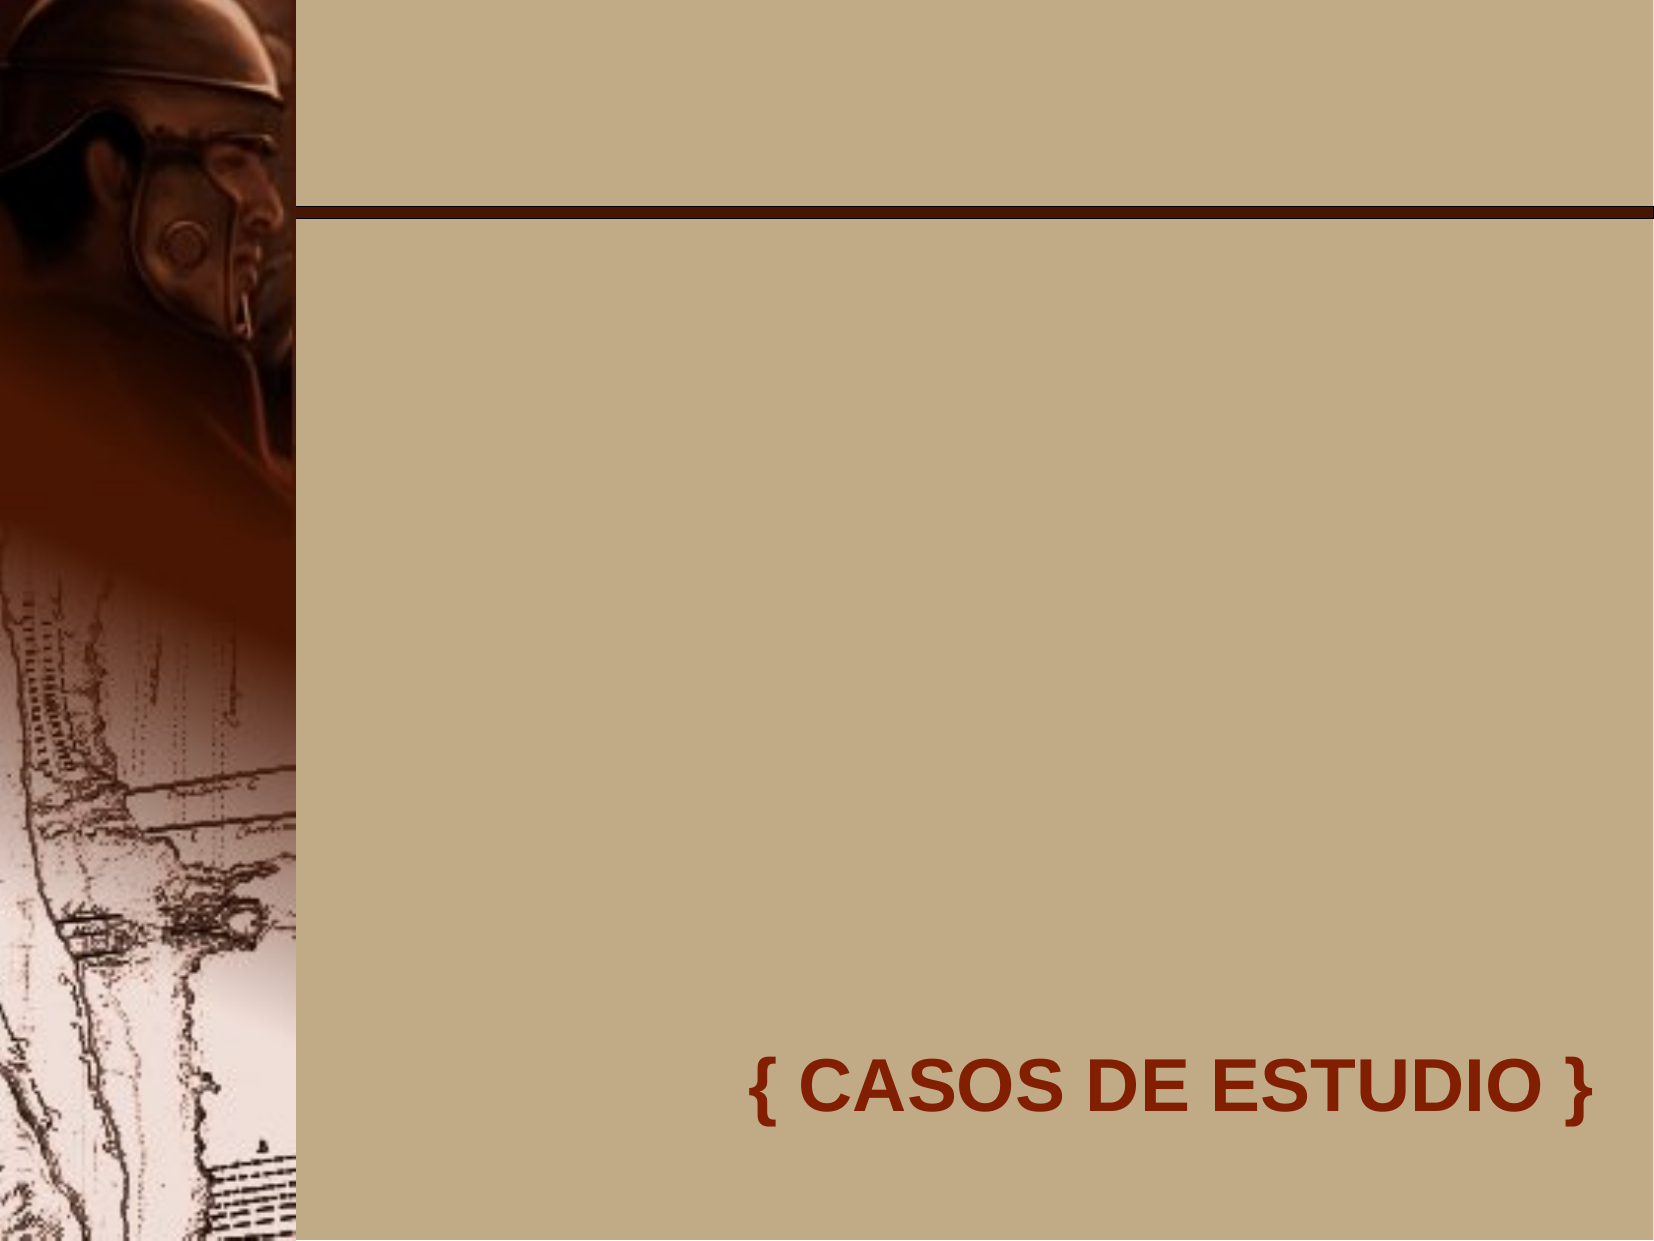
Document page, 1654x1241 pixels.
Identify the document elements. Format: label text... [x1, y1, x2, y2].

picture [0, 0, 296, 1241]
title { CASOS DE ESTUDIO } [106, 988, 1595, 1182]
